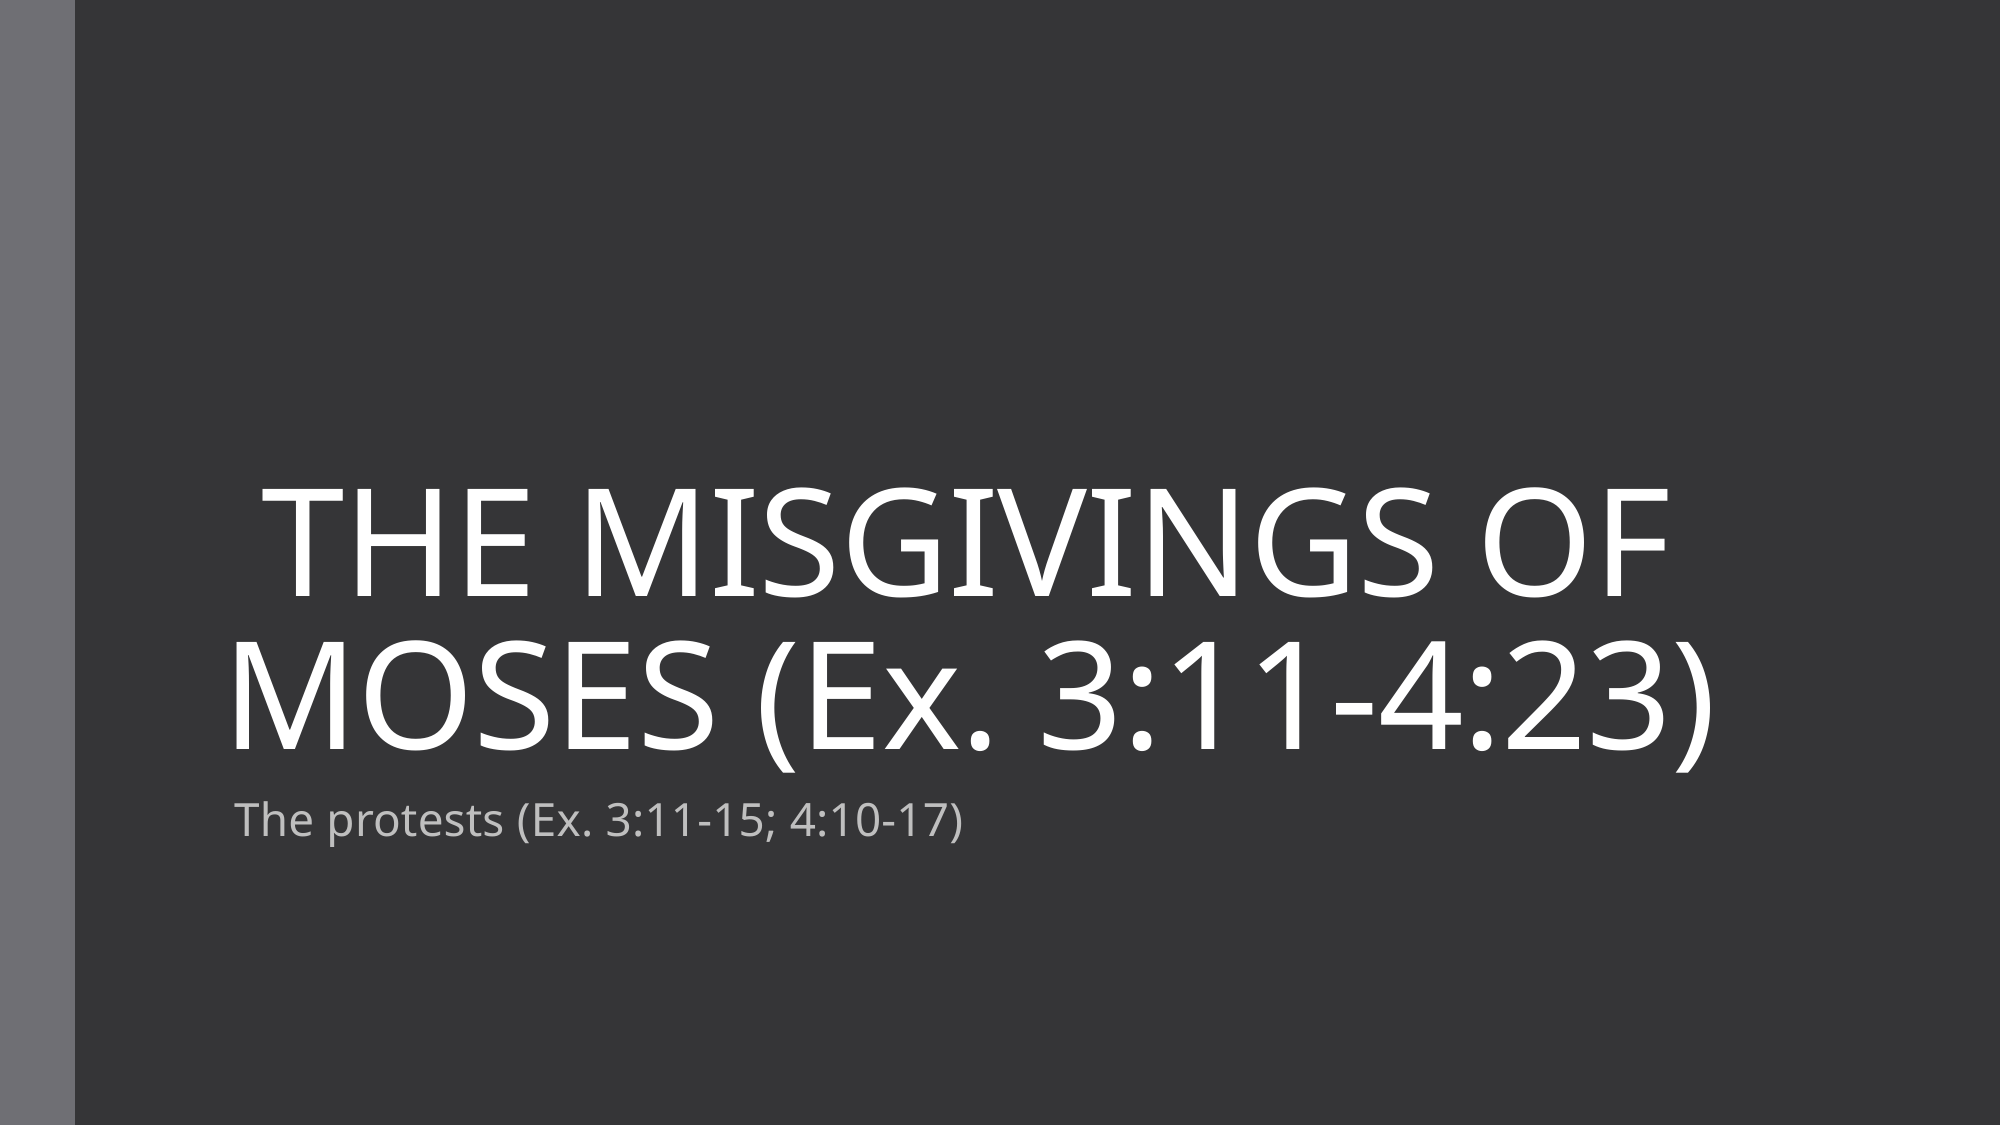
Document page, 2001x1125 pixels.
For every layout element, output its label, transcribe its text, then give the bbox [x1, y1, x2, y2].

subtitle The protests (Ex. 3:11-15; 4:10-17) [206, 787, 1752, 1066]
title THE MISGIVINGS OF MOSES (Ex. 3:11-4:23) [206, 124, 1752, 787]
